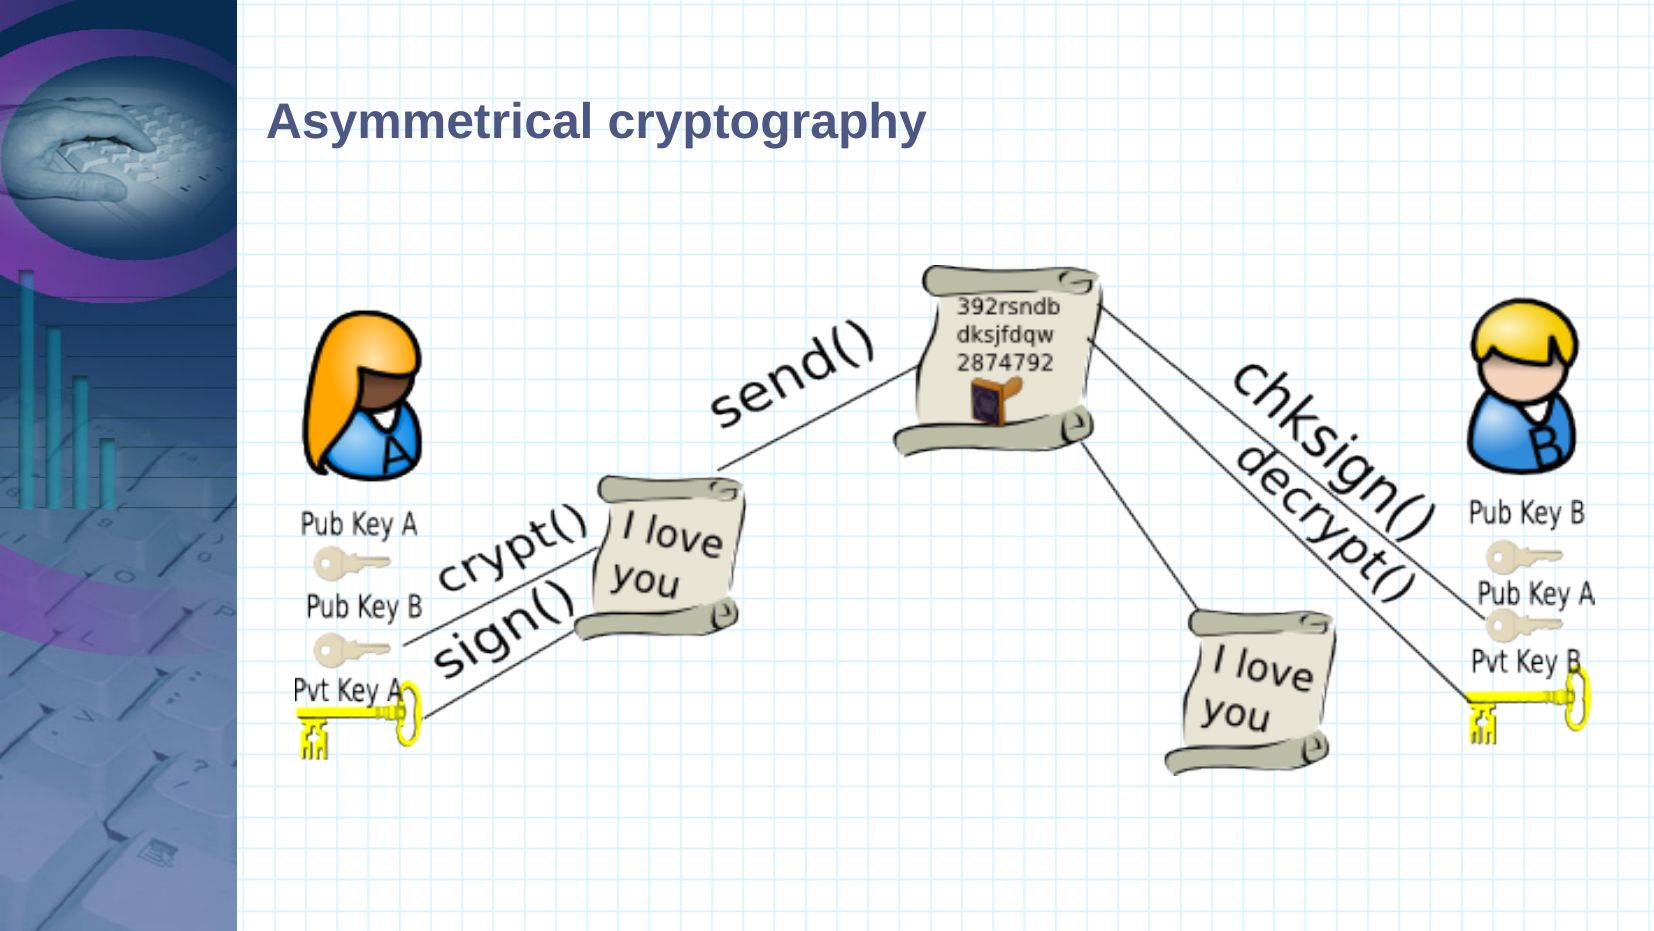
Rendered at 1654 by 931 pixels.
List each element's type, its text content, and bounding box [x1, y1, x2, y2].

title Asymmetrical cryptography [265, 43, 1654, 200]
picture [0, 0, 1654, 931]
